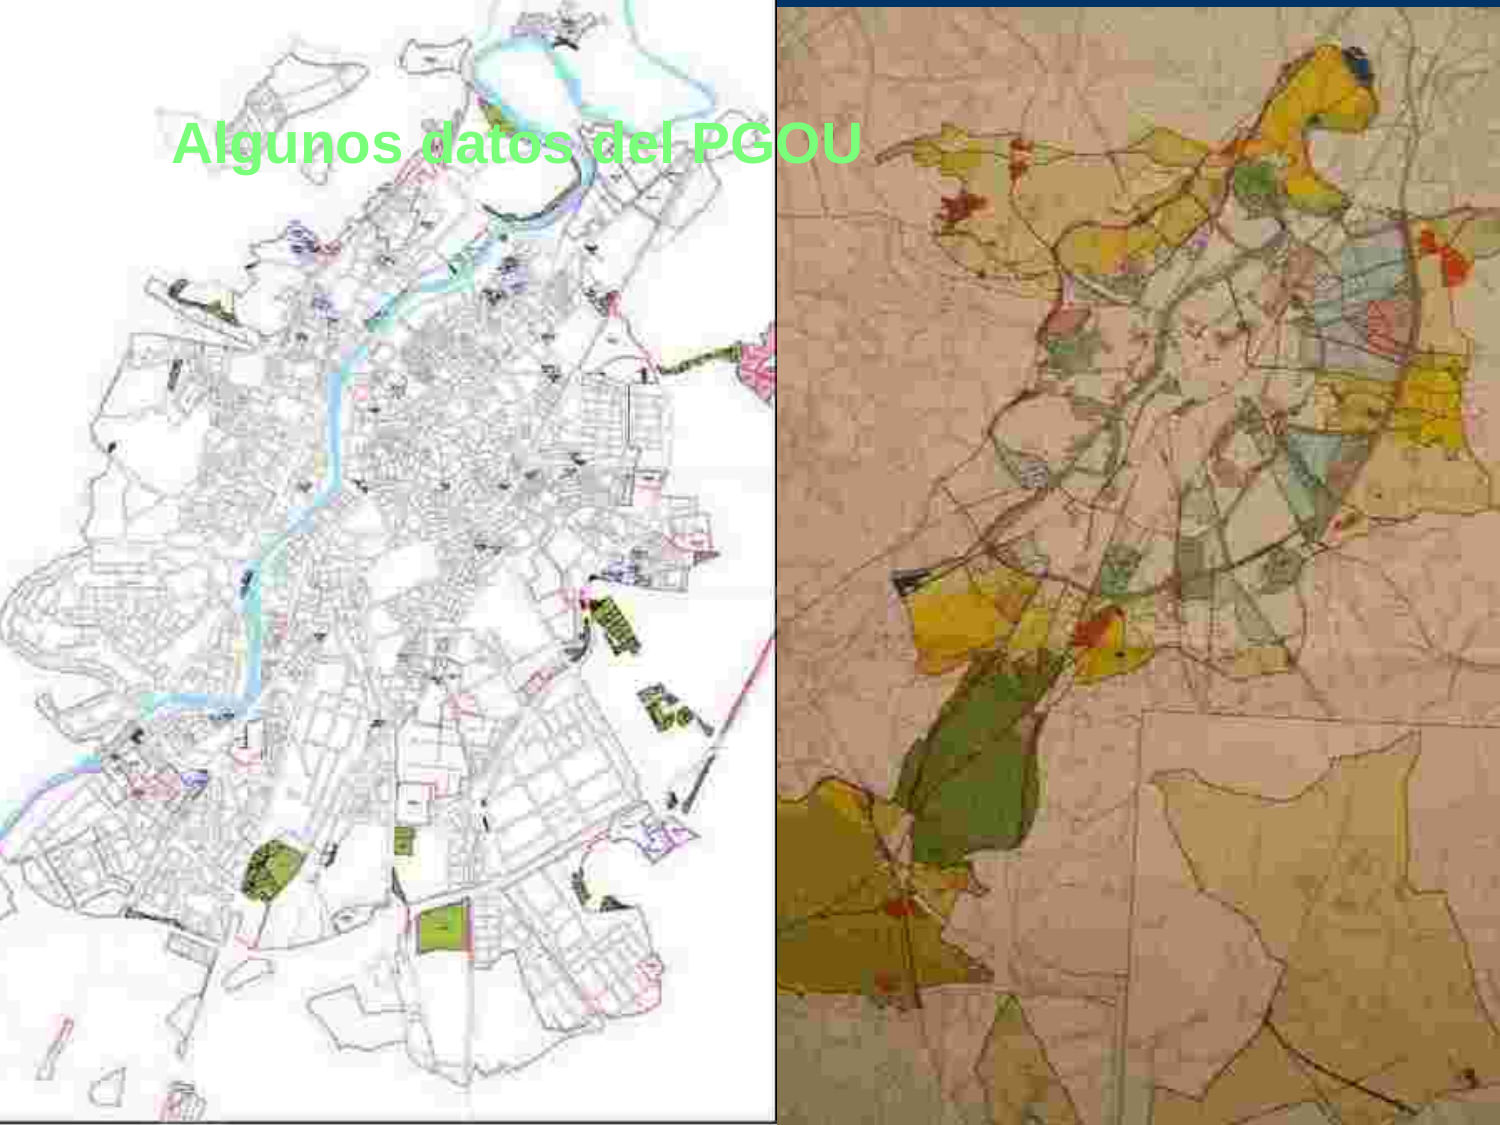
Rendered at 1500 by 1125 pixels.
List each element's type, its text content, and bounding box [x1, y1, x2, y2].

text_box Algunos datos del PGOU [156, 98, 895, 183]
picture [0, 0, 1500, 1125]
